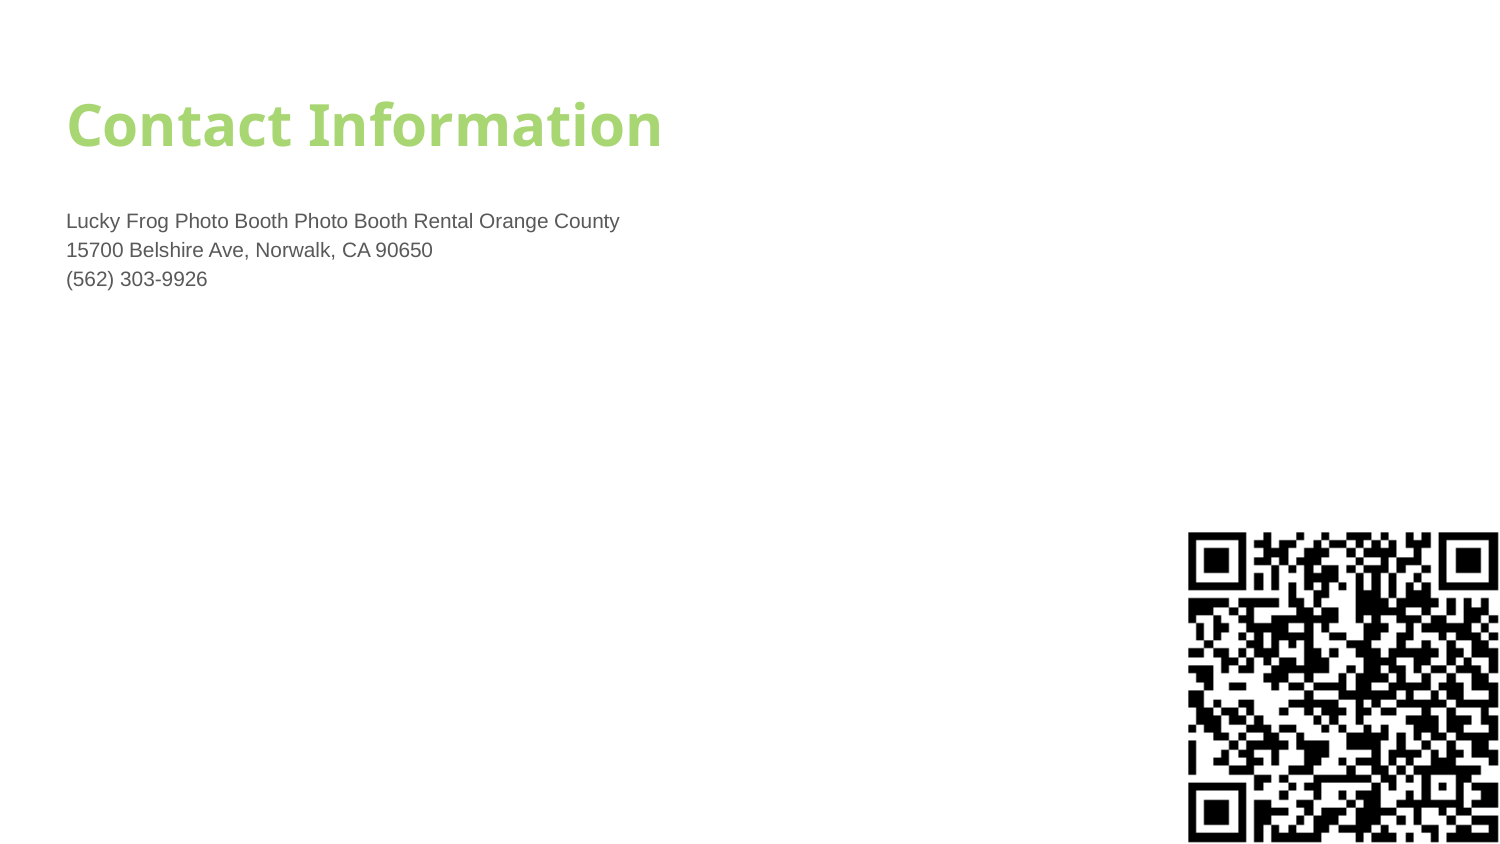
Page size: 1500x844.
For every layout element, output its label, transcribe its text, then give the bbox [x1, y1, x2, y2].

list Lucky Frog Photo Booth Photo Booth Rental Orange County 15700 Belshire Ave, Norwalk, CA 90650 (562) 303-9926 [51, 189, 1449, 750]
picture [1187, 531, 1500, 844]
title Contact Information [51, 72, 1449, 167]
